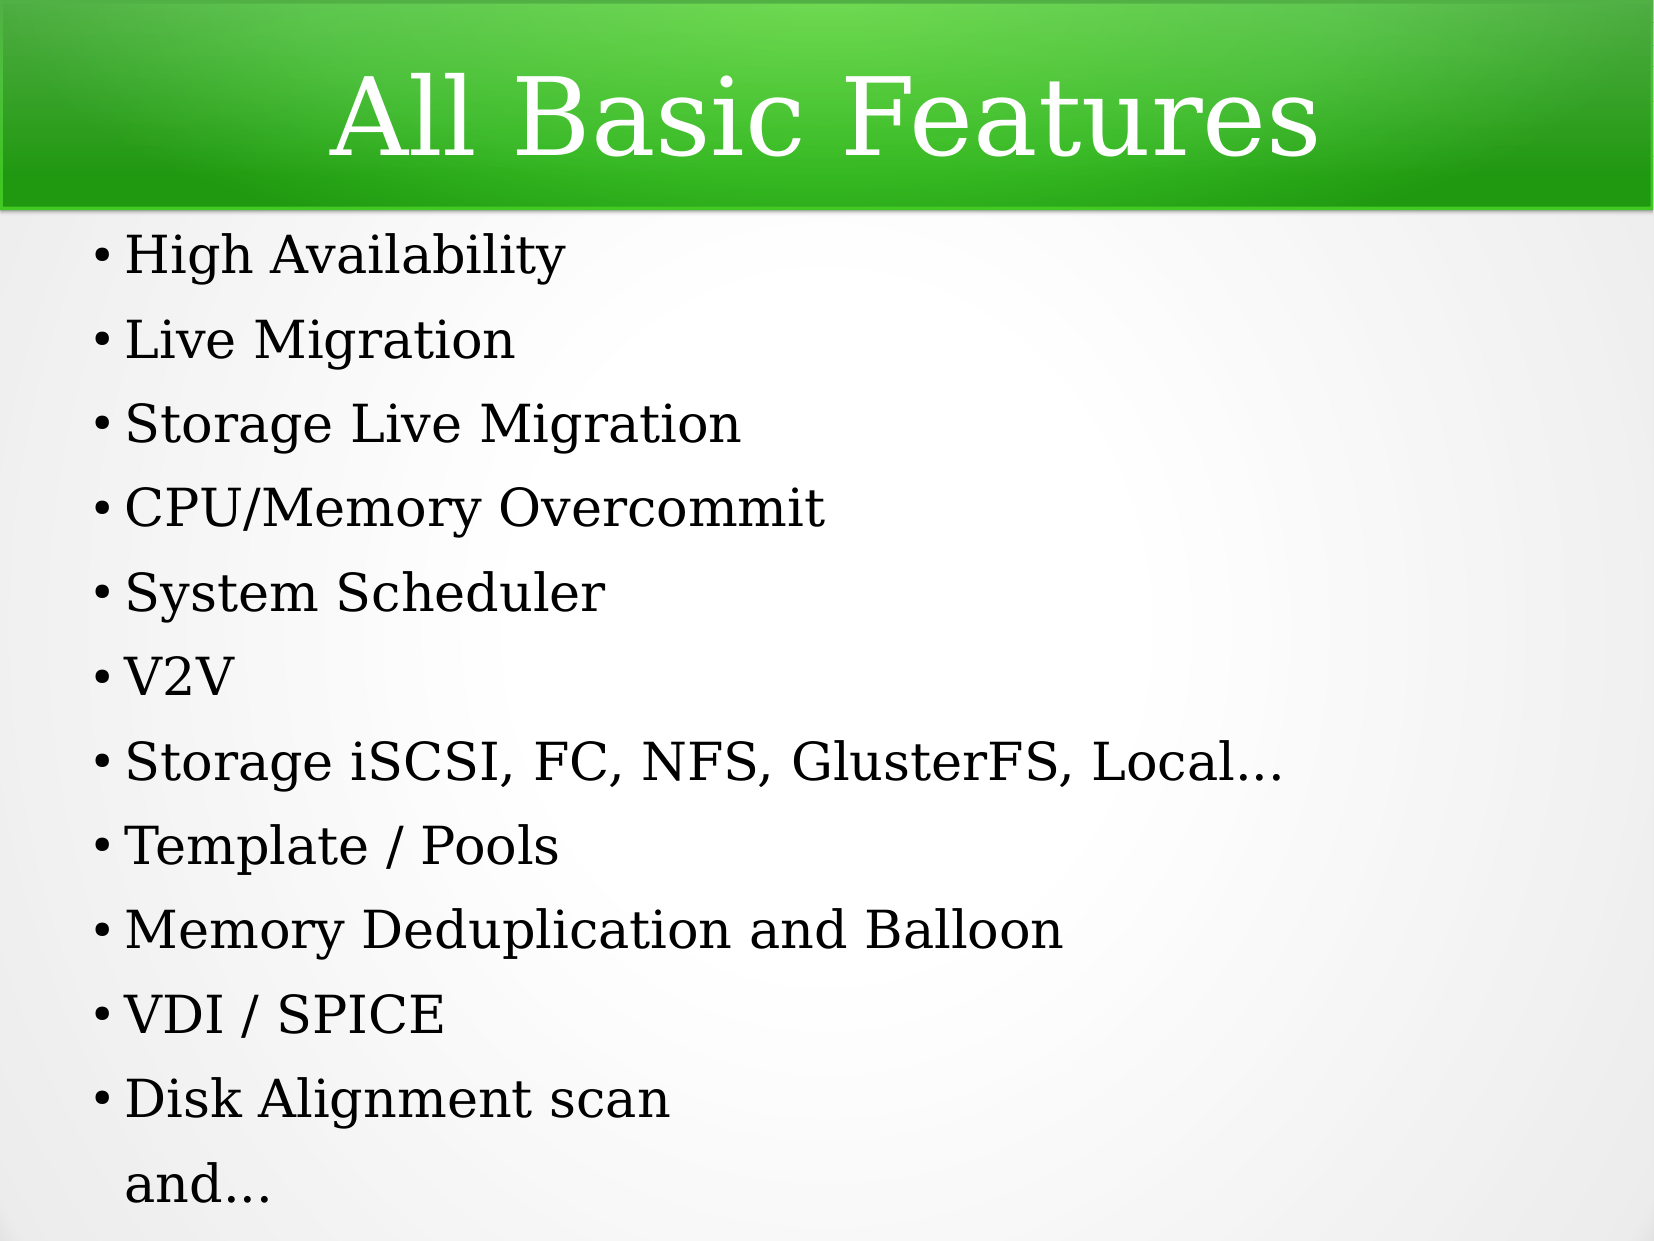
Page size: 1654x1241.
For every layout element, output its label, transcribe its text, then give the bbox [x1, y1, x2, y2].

list High Availability Live Migration Storage Live Migration CPU/Memory Overcommit System Scheduler V2V Storage iSCSI, FC, NFS, GlusterFS, Local... Template / Pools Memory Deduplication and Balloon VDI / SPICE Disk Alignment scan and... [82, 225, 1571, 1216]
title All Basic Features [82, 47, 1571, 189]
